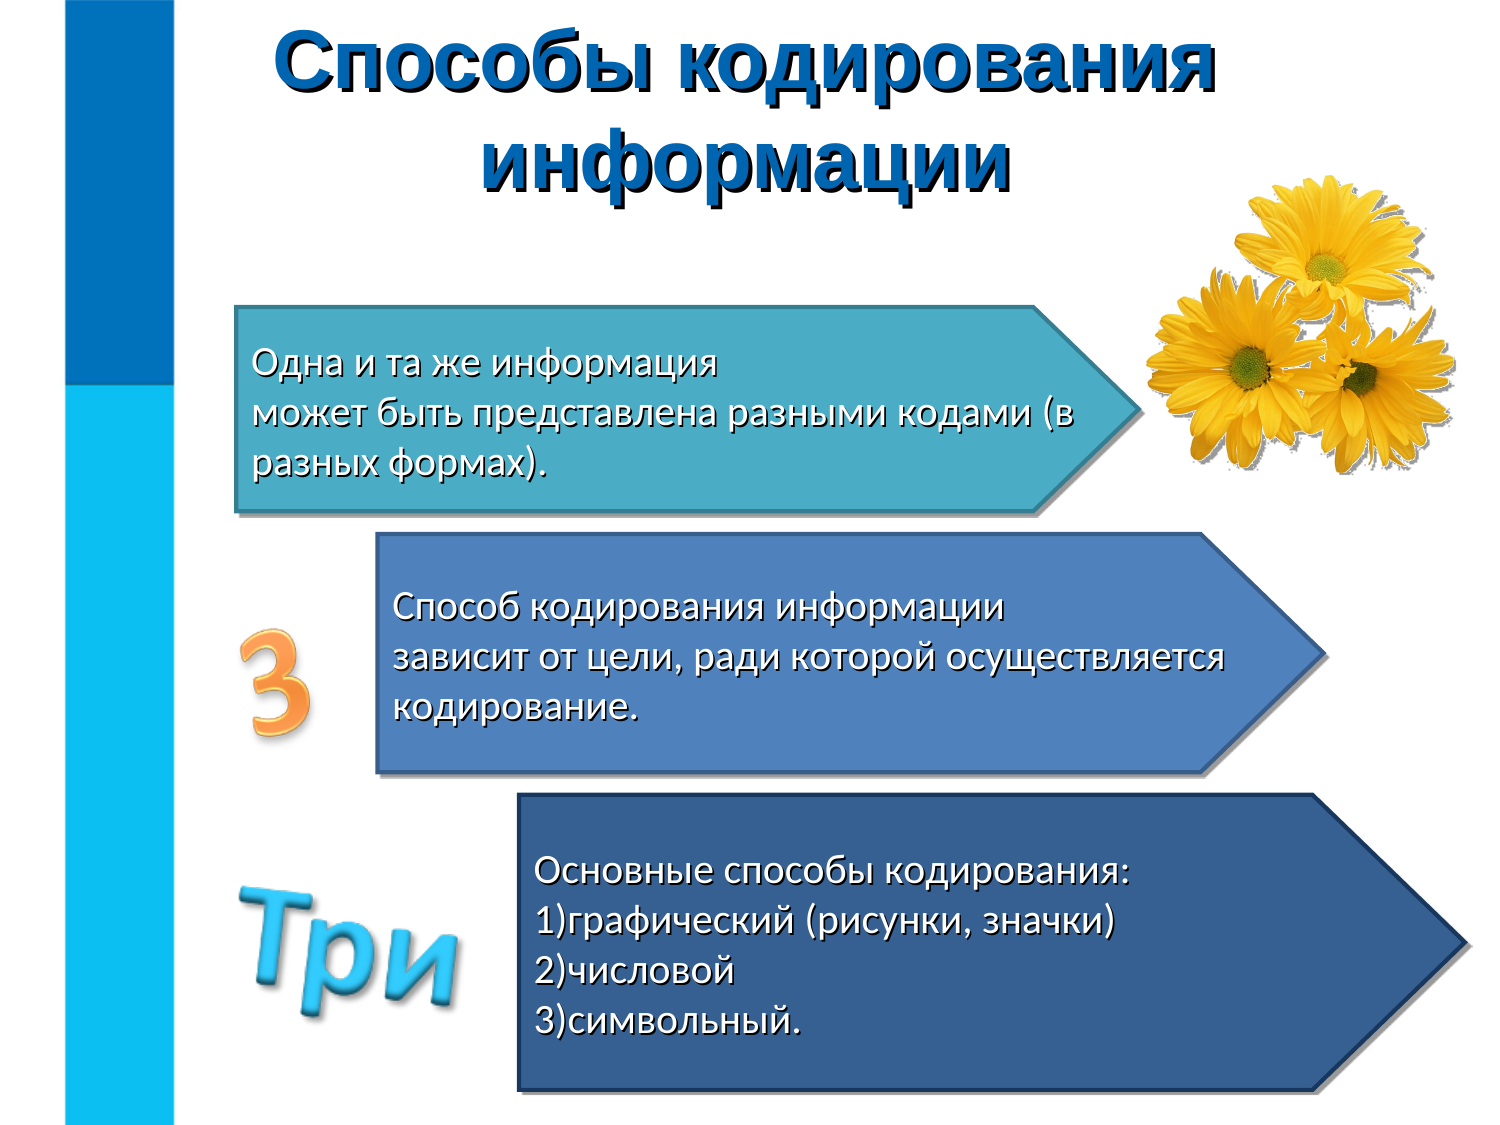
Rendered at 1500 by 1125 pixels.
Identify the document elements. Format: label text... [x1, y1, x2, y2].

text_box Способ кодирования информации зависит от цели, ради которой осуществляется кодирование. [426, 533, 1324, 773]
title Способы кодирования информации [70, 11, 1421, 200]
picture [0, 0, 1500, 1125]
text_box Основные способы кодирования: графический (рисунки, значки) числовой символьный. [518, 794, 1465, 1090]
text_box Одна и та же информация может быть представлена разными кодами (в разных формах). [236, 307, 1139, 512]
